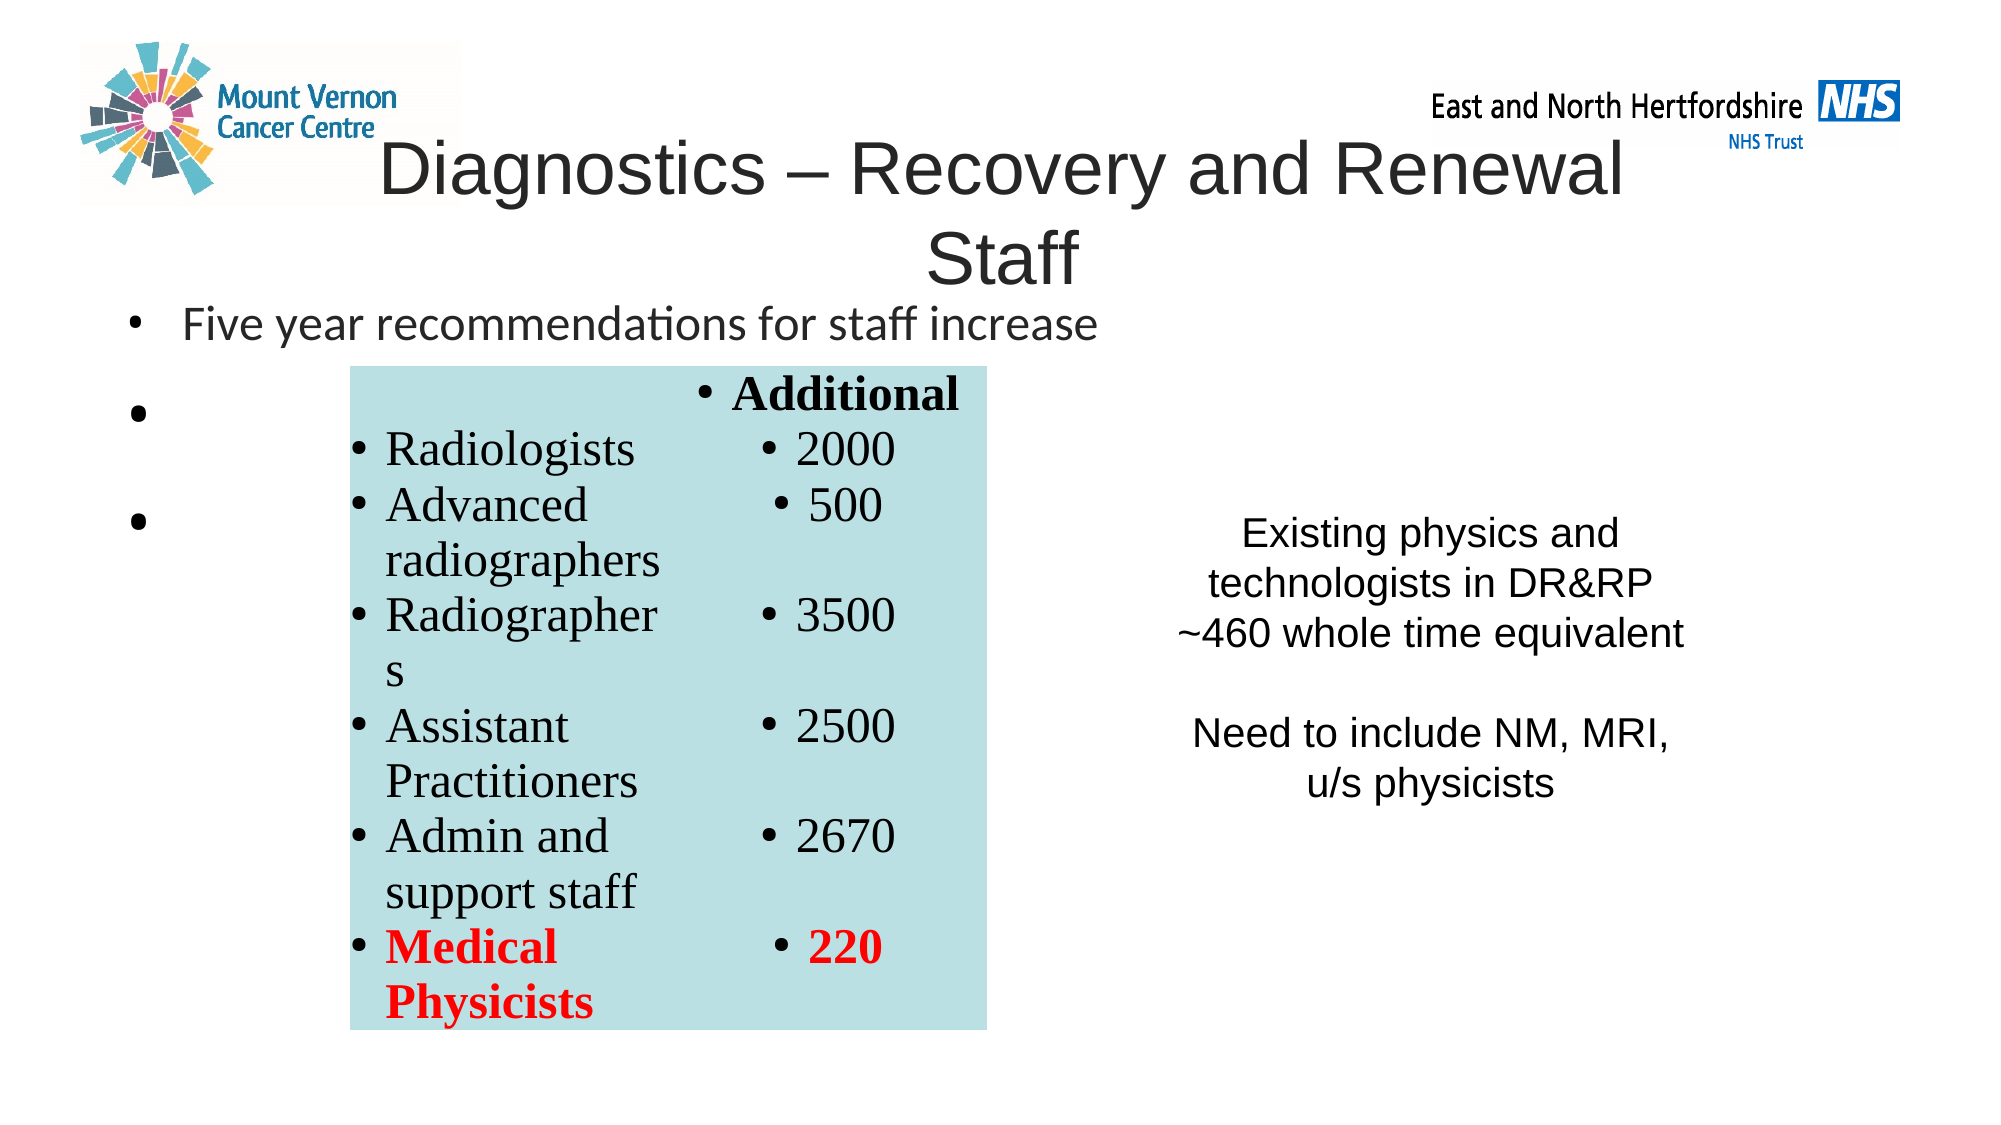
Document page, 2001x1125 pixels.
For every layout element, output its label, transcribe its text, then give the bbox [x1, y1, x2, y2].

table_cell 500 [669, 477, 987, 587]
table_cell 220 [669, 919, 987, 1030]
text_box Existing physics and technologists in DR&RP ~460 whole time equivalent Need to include NM, MRI, u/s physicists [1150, 497, 1711, 867]
table_cell Advanced radiographers [350, 477, 669, 587]
table_cell 2500 [669, 698, 987, 808]
title Diagnostics – Recovery and Renewal Staff [102, 111, 1903, 278]
table_cell Radiologists [350, 421, 669, 477]
table_cell Radiographers [350, 587, 669, 698]
table_header Additional [669, 366, 987, 421]
table_cell 2670 [669, 808, 987, 919]
table_cell Assistant Practitioners [350, 698, 669, 808]
table_header [350, 366, 669, 421]
table_cell Medical Physicists [350, 919, 669, 1030]
list Five year recommendations for staff increase [111, 283, 1522, 920]
table_cell Admin and support staff [350, 808, 669, 919]
table_cell 2000 [669, 421, 987, 477]
table_cell 3500 [669, 587, 987, 698]
